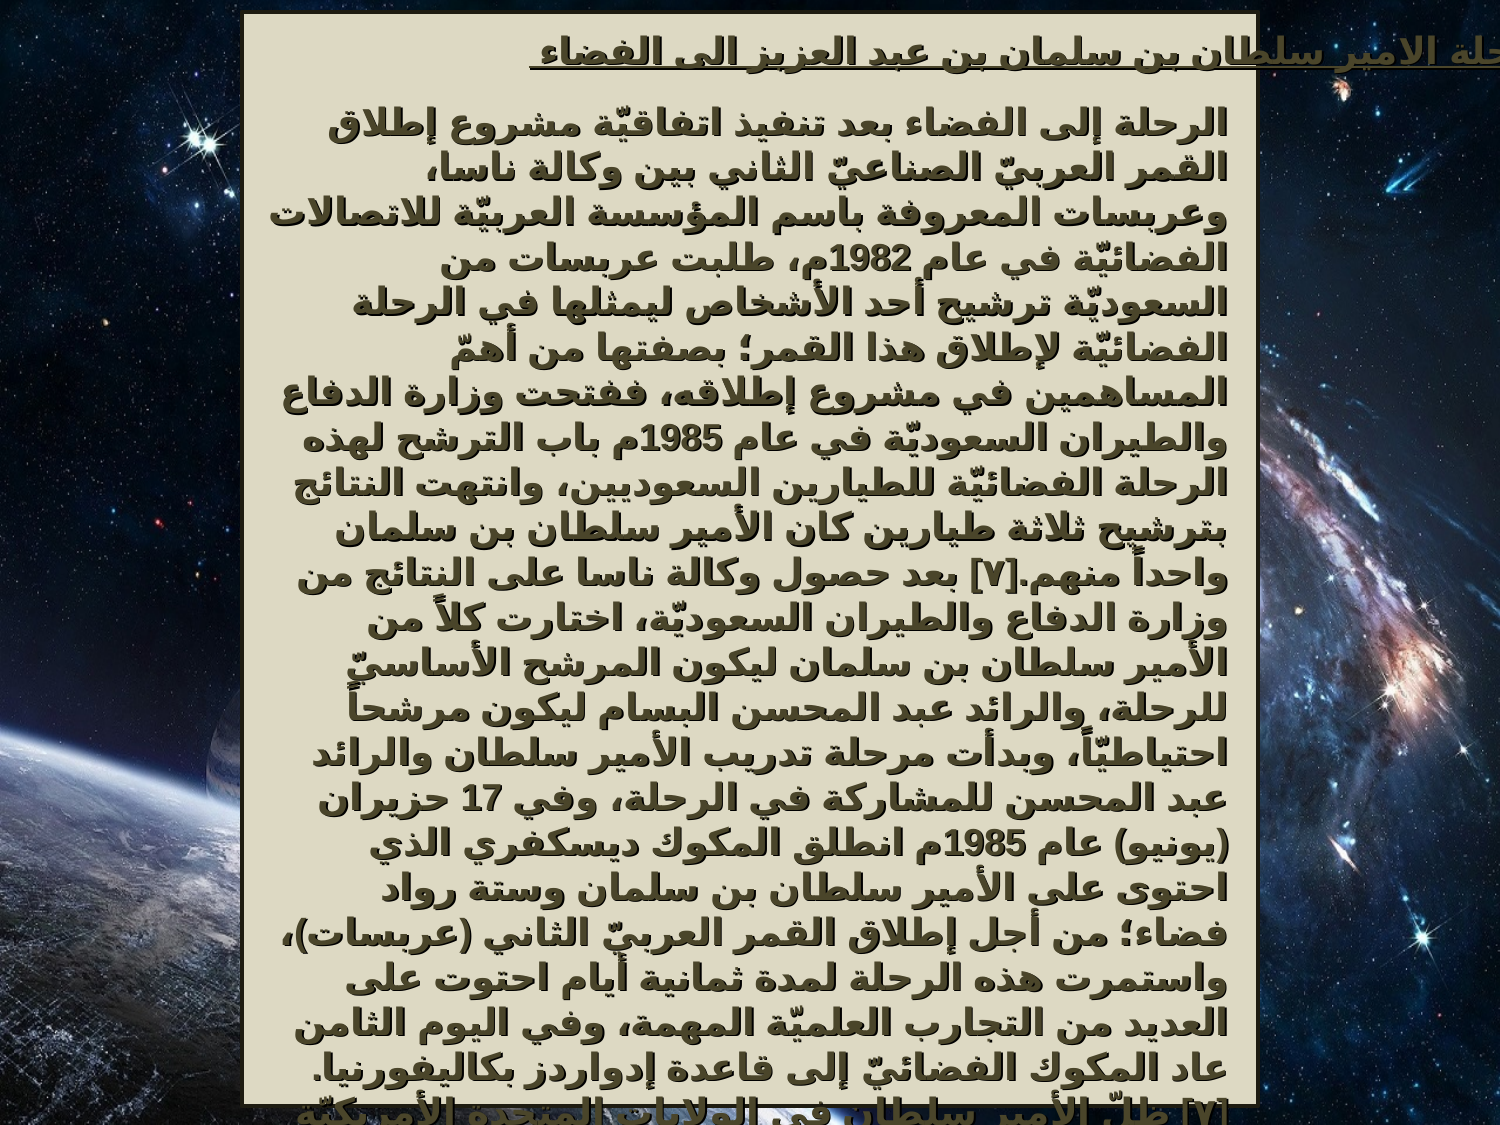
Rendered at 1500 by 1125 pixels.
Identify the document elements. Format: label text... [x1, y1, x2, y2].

text_box [242, 12, 1258, 1106]
text_box رحلة الامير سلطان بن سلمان بن عبد العزبز الى الفضاء [513, 19, 1240, 80]
text_box الرحلة إلى الفضاء بعد تنفيذ اتفاقيّة مشروع إطلاق القمر العربيّ الصناعيّ الثاني بين وكالة ناسا، وعربسات المعروفة باسم المؤسسة العربيّة للاتصالات الفضائيّة في عام 1982م، طلبت عربسات من السعوديّة ترشيح أحد الأشخاص ليمثلها في الرحلة الفضائيّة لإطلاق هذا القمر؛ بصفتها من أهمّ المساهمين في مشروع إطلاقه، ففتحت وزارة الدفاع والطيران السعوديّة في عام 1985م باب الترشح لهذه الرحلة الفضائيّة للطيارين السعوديين، وانتهت النتائج بترشيح ثلاثة طيارين كان الأمير سلطان بن سلمان واحداً منهم.[٧] بعد حصول وكالة ناسا على النتائج من وزارة الدفاع والطيران السعوديّة، اختارت كلاً من الأمير سلطان بن سلمان ليكون المرشح الأساسيّ للرحلة، والرائد عبد المحسن البسام ليكون مرشحاً احتياطيّاً، وبدأت مرحلة تدريب الأمير سلطان والرائد عبد المحسن للمشاركة في الرحلة، وفي 17 حزيران (يونيو) عام 1985م انطلق المكوك ديسكفري الذي احتوى على الأمير سلطان بن سلمان وستة رواد فضاء؛ من أجل إطلاق القمر العربيّ الثاني (عربسات)، واستمرت هذه الرحلة لمدة ثمانية أيام احتوت على العديد من التجارب العلميّة المهمة، وفي اليوم الثامن عاد المكوك الفضائيّ إلى قاعدة إدواردز بكاليفورنيا.[٧] ظلّ الأمير سلطان في الولايات المتحدة الأمريكيّة لمدة أسبوعين بعد الرحلة، ومنحته وكالة ناسا ميداليّة الريادة، وخصصت وزارة الدفاع والطيران السعوديّة طائرة خاصة عاد فيها الأمير سلطان والفريق السعوديّ العلميّ إلى الطائف، وتمّ استقبالهم بحفل اهتمّ به التلفزيون والصحافة السعوديّة، ومن ثمّ زار الأمير سلطان العديد من دول العالم التي تمّ تكريمه فيها، مثل مصر، وتونس، وتايلاند، واليابان، والصين، وكوريا الجنوبيّة، وغيرها. [254, 90, 1246, 1125]
